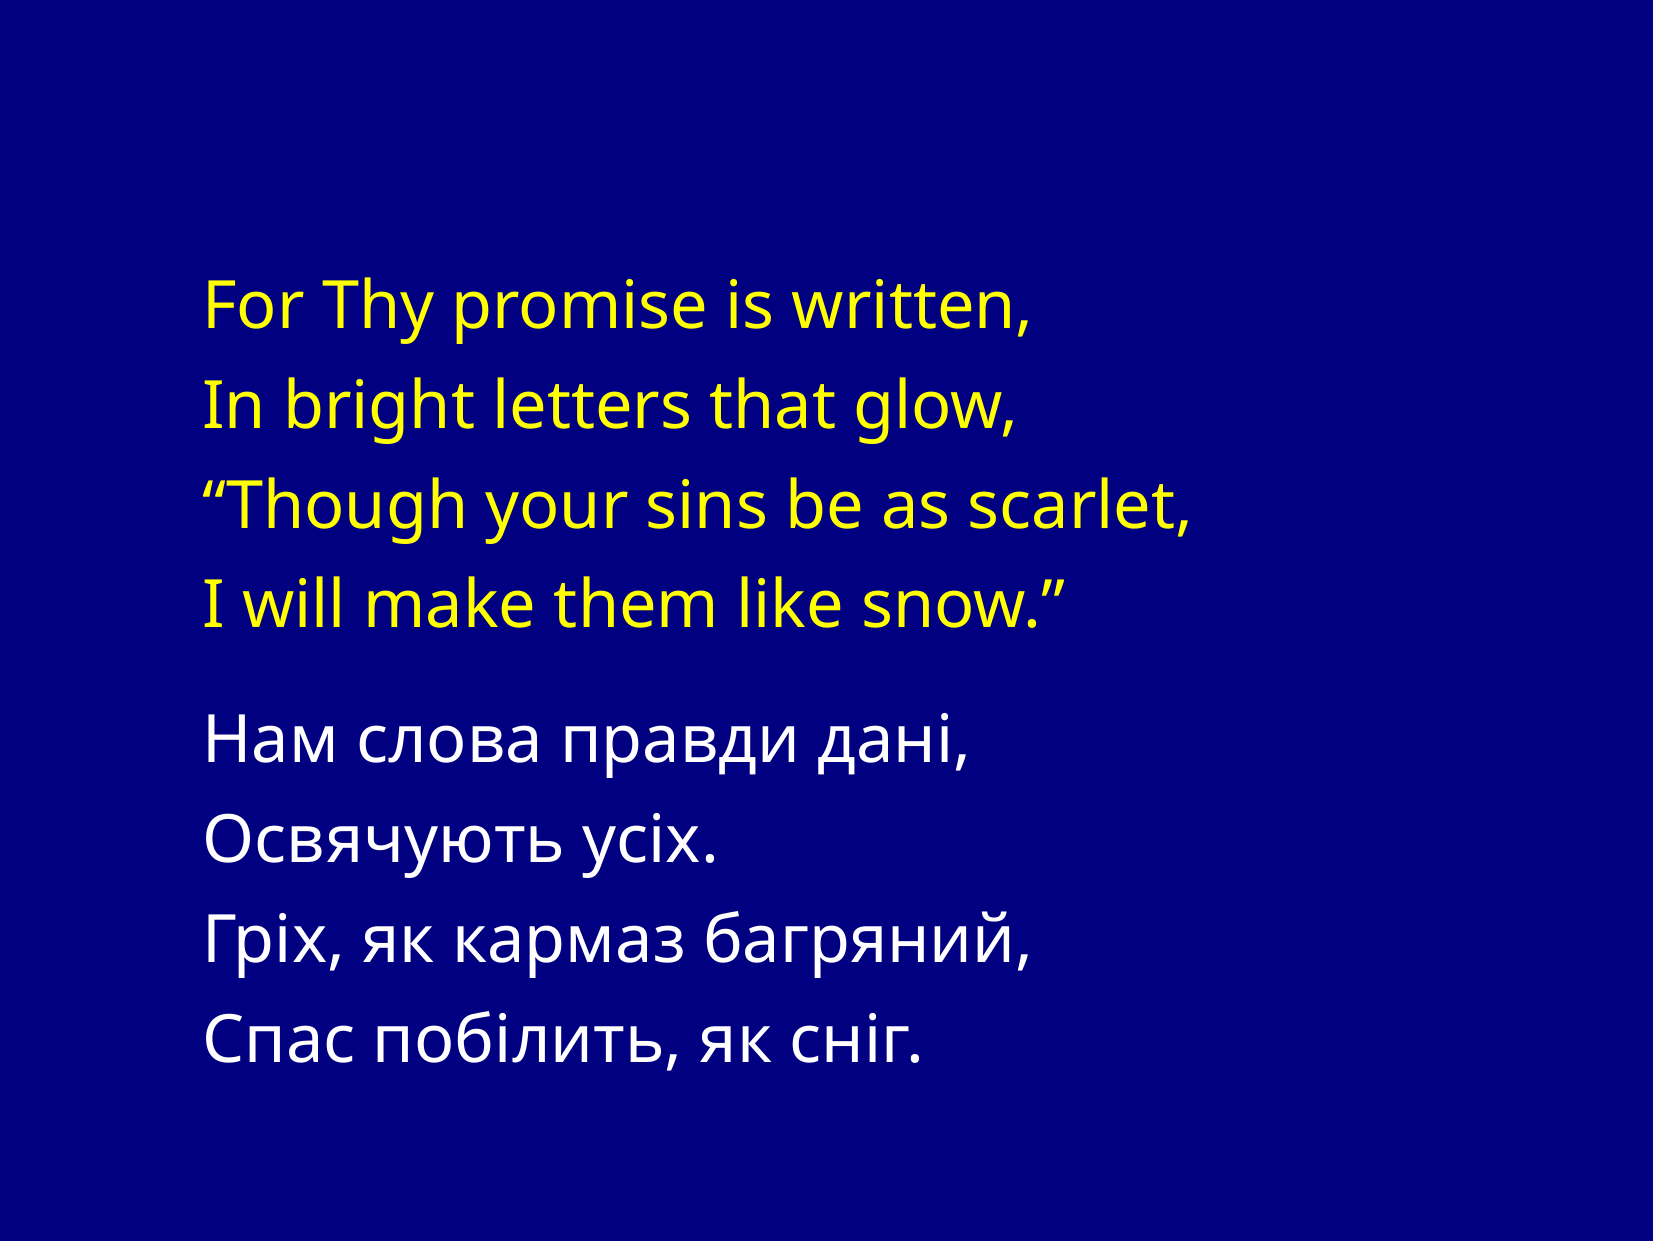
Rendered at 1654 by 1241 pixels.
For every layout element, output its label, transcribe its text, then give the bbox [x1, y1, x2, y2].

text_box Нам слова правди дані, Освячують усіх. Гріх, як кармаз багряний, Спас побілить, як сніг. [75, 675, 1576, 1163]
text_box For Thy promise is written, In bright letters that glow, “Though your sins be as scarlet, I will make them like snow.” [75, 150, 1576, 638]
